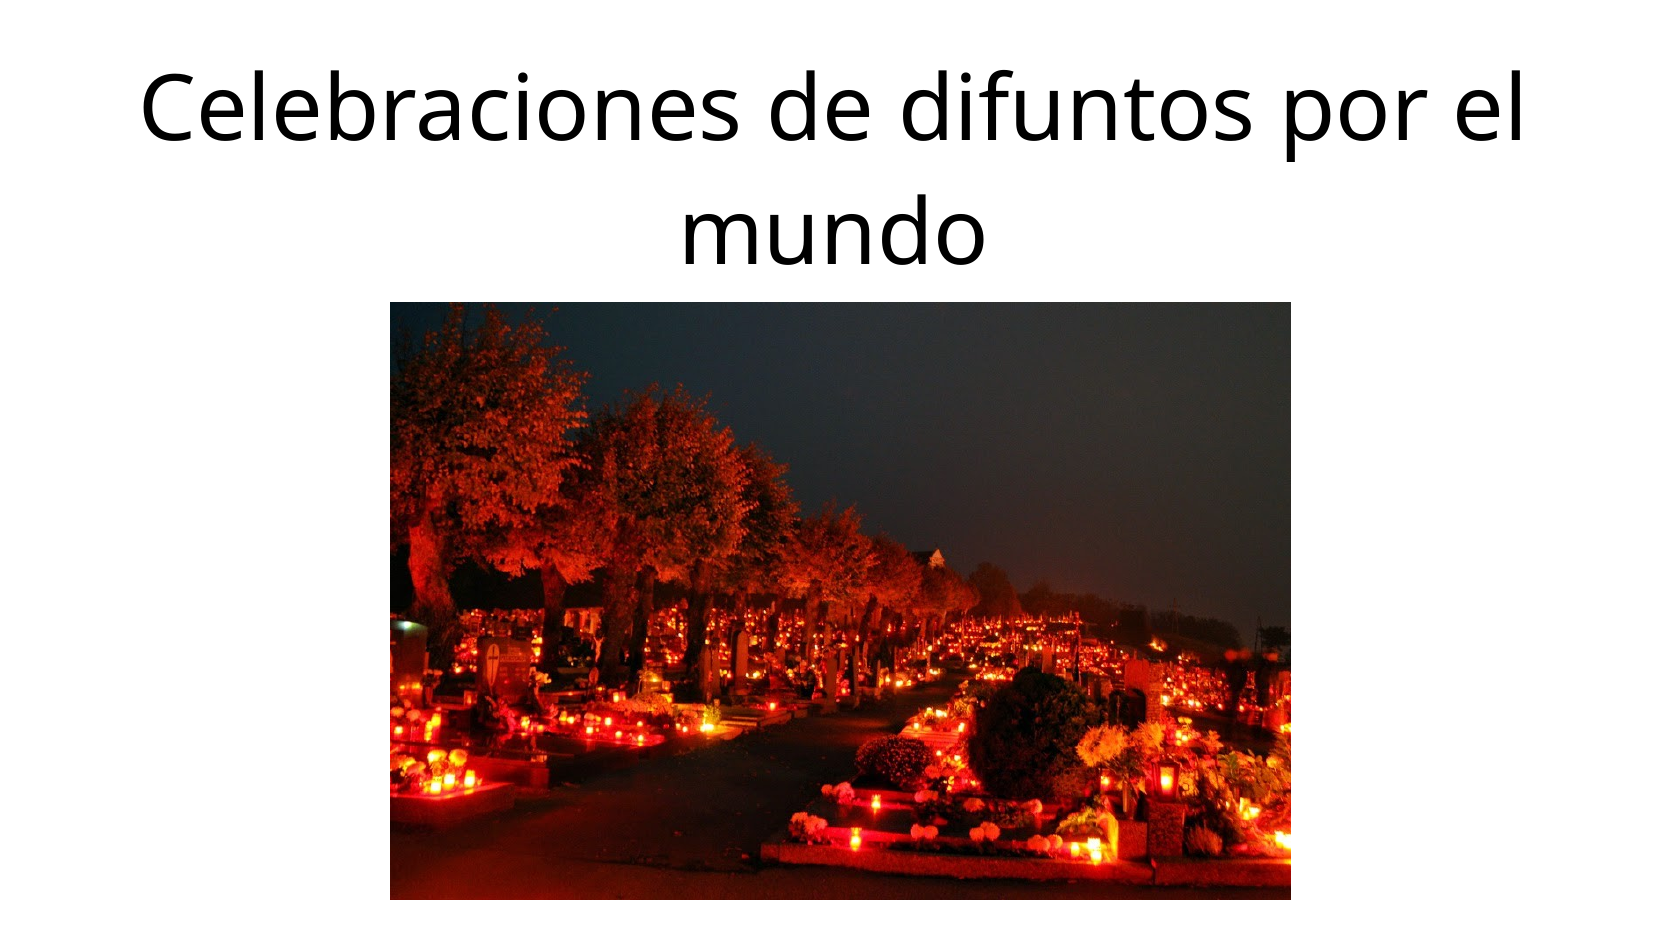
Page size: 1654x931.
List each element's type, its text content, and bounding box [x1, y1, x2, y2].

title Celebraciones de difuntos por el mundo [90, 45, 1579, 290]
picture [390, 302, 1291, 901]
